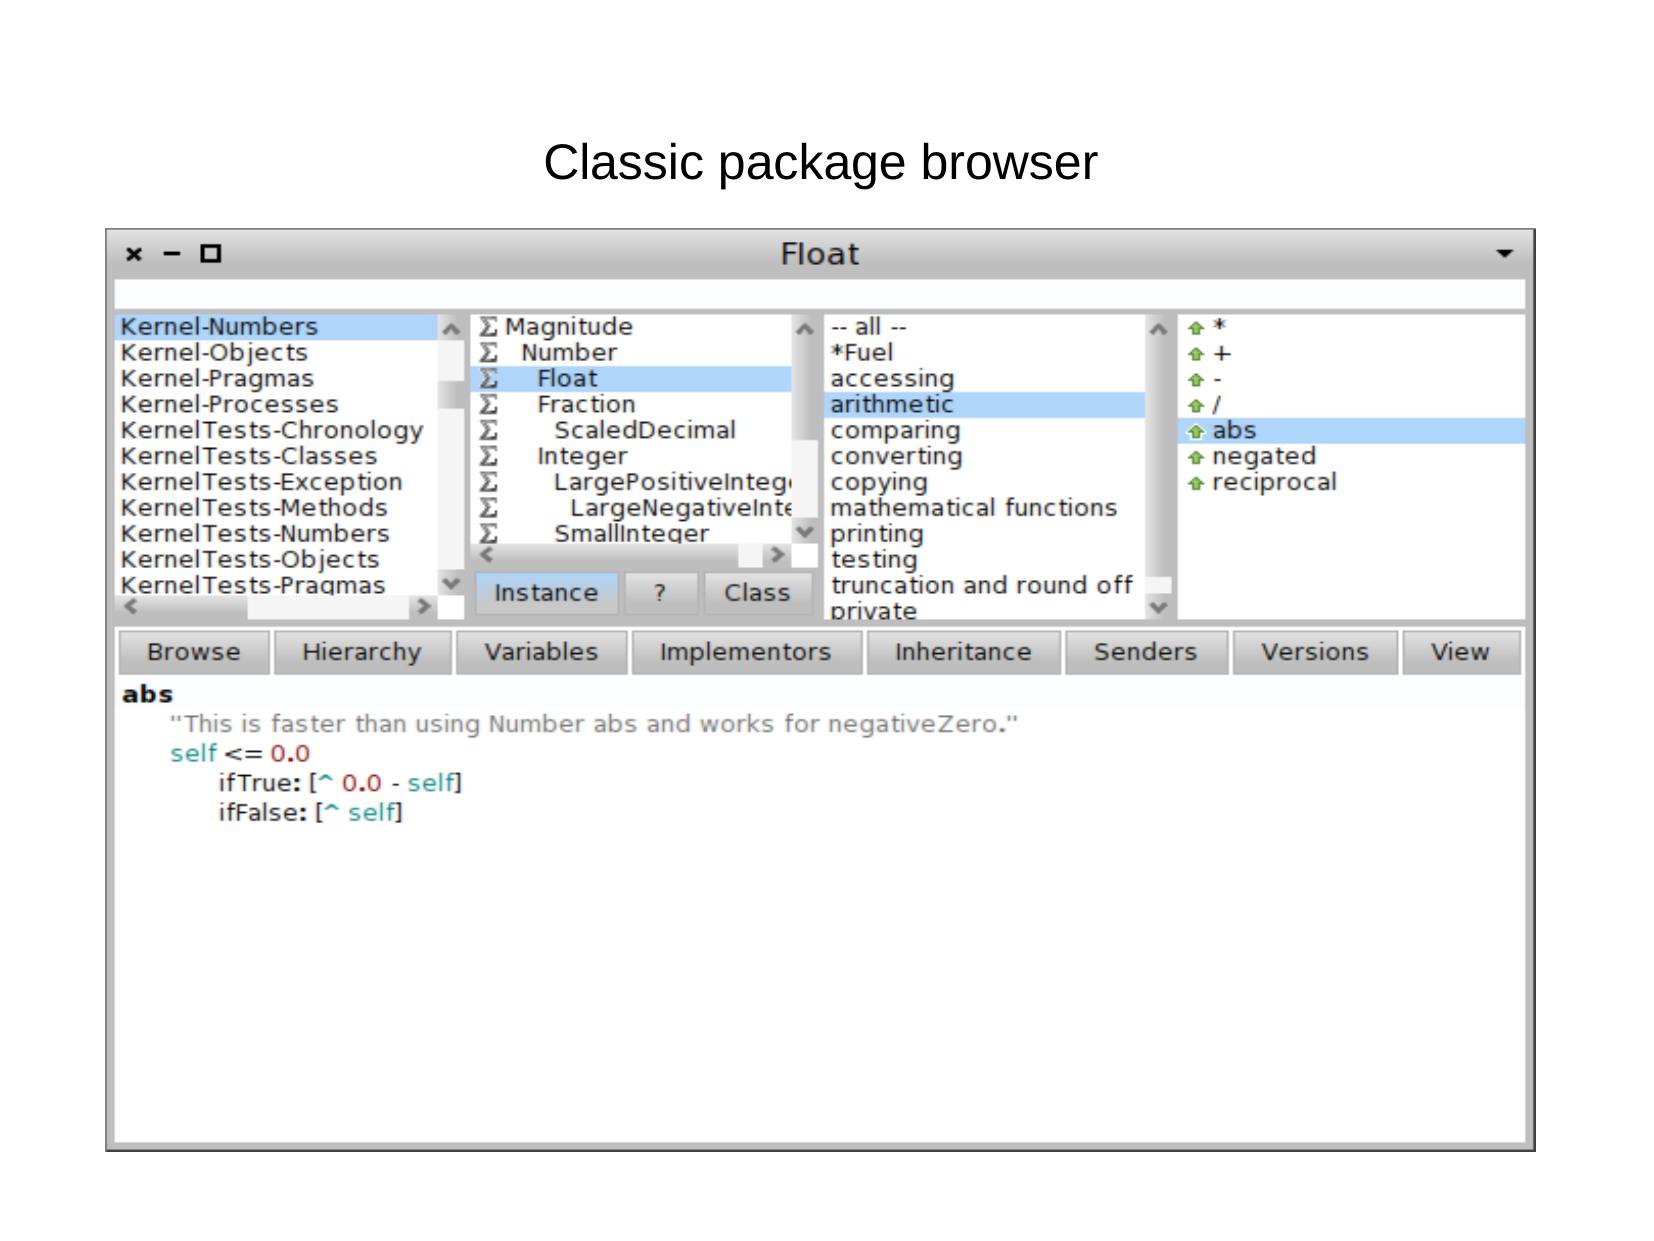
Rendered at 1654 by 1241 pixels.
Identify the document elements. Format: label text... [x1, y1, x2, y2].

picture [105, 228, 1536, 1152]
title Classic package browser [76, 58, 1565, 266]
